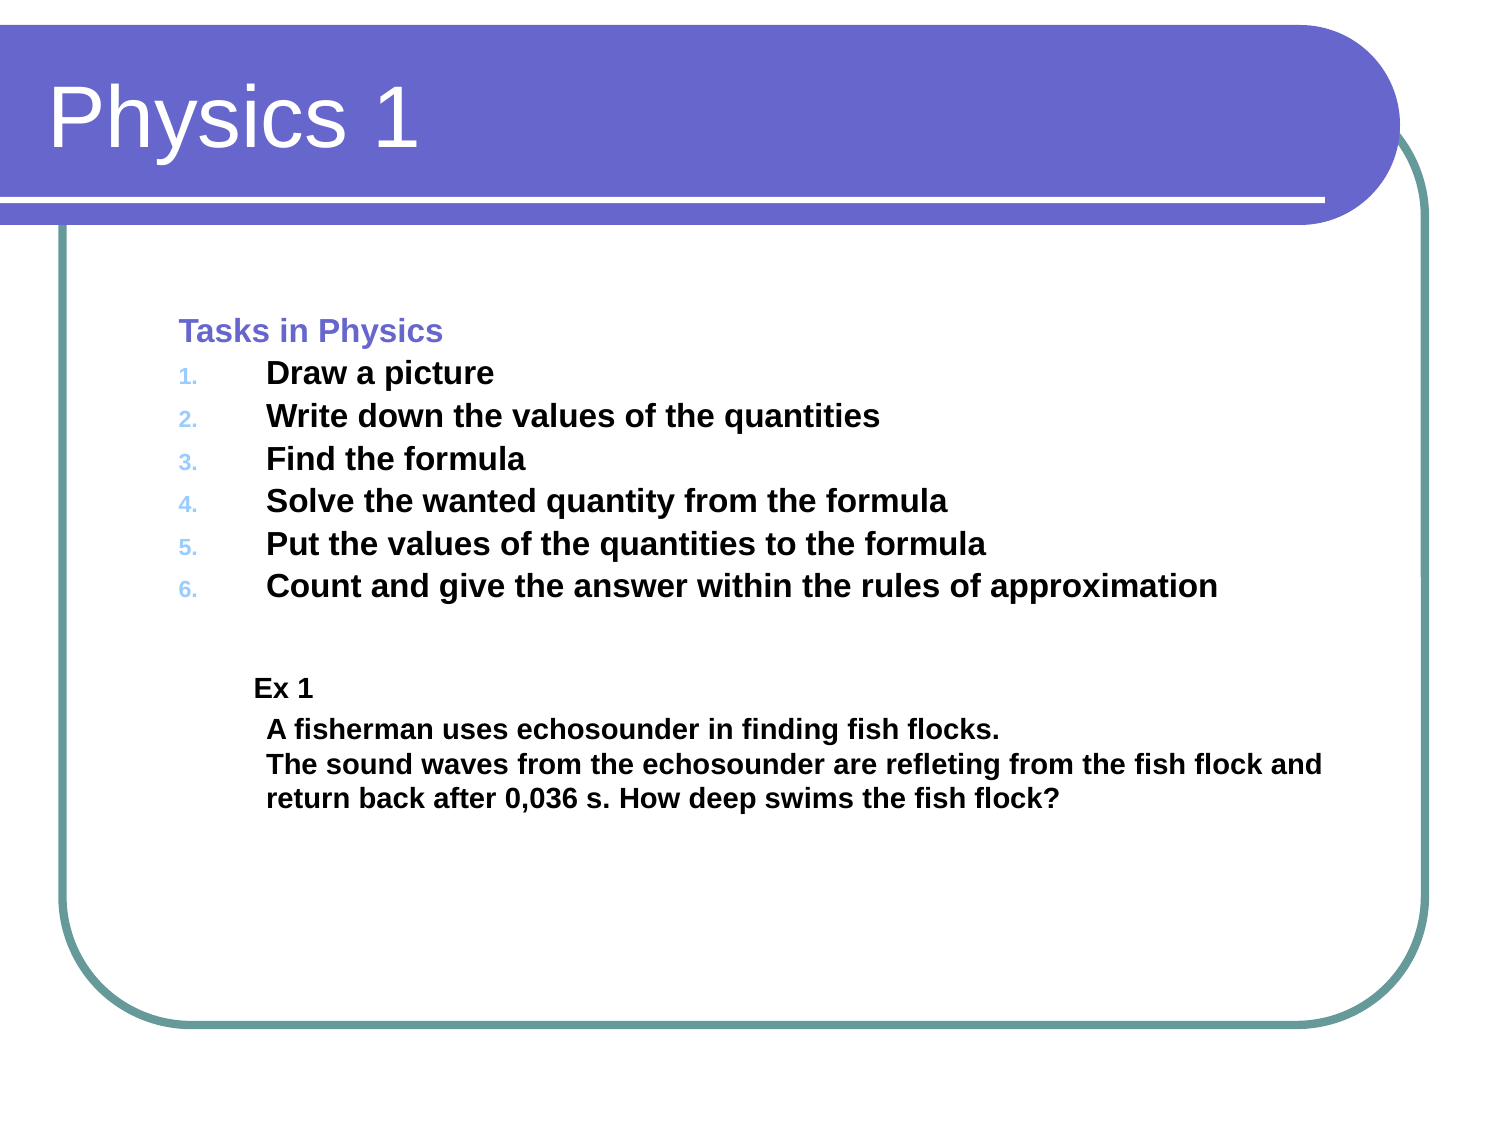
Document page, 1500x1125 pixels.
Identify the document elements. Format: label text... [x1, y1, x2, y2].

list Tasks in Physics Draw a picture Write down the values of the quantities Find the formula Solve the wanted quantity from the formula Put the values of the quantities to the formula Count and give the answer within the rules of approximation Ex 1 A fisherman uses echosounder in finding fish flocks. The sound waves from the echosounder are refleting from the fish flock and return back after 0,036 s. How deep swims the fish flock? [88, 255, 1389, 981]
title Physics 1 [32, 37, 1347, 188]
